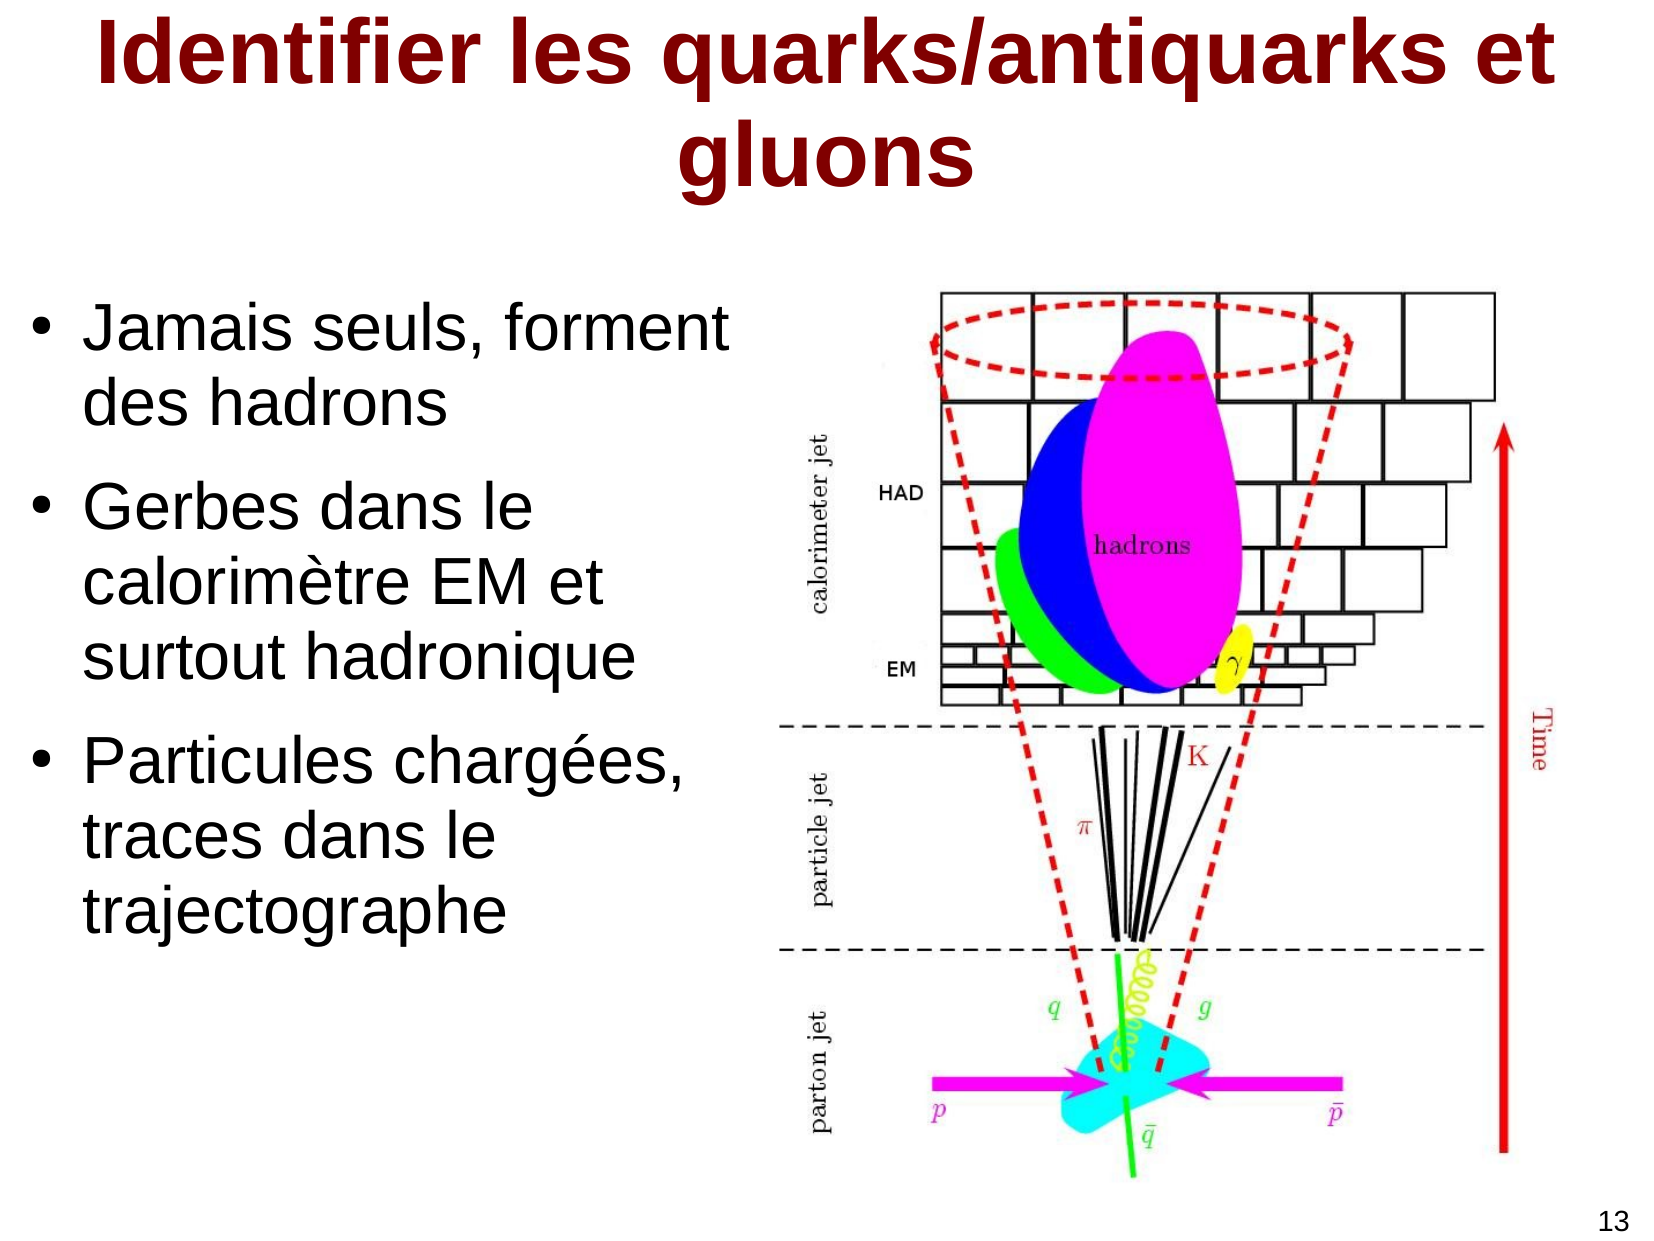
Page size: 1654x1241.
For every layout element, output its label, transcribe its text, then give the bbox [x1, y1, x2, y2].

list Jamais seuls, forment des hadrons Gerbes dans le calorimètre EM et surtout hadronique Particules chargées, traces dans le trajectographe [11, 290, 780, 1241]
picture [761, 248, 1570, 1208]
title Identifier les quarks/antiquarks et gluons [47, 0, 1607, 208]
